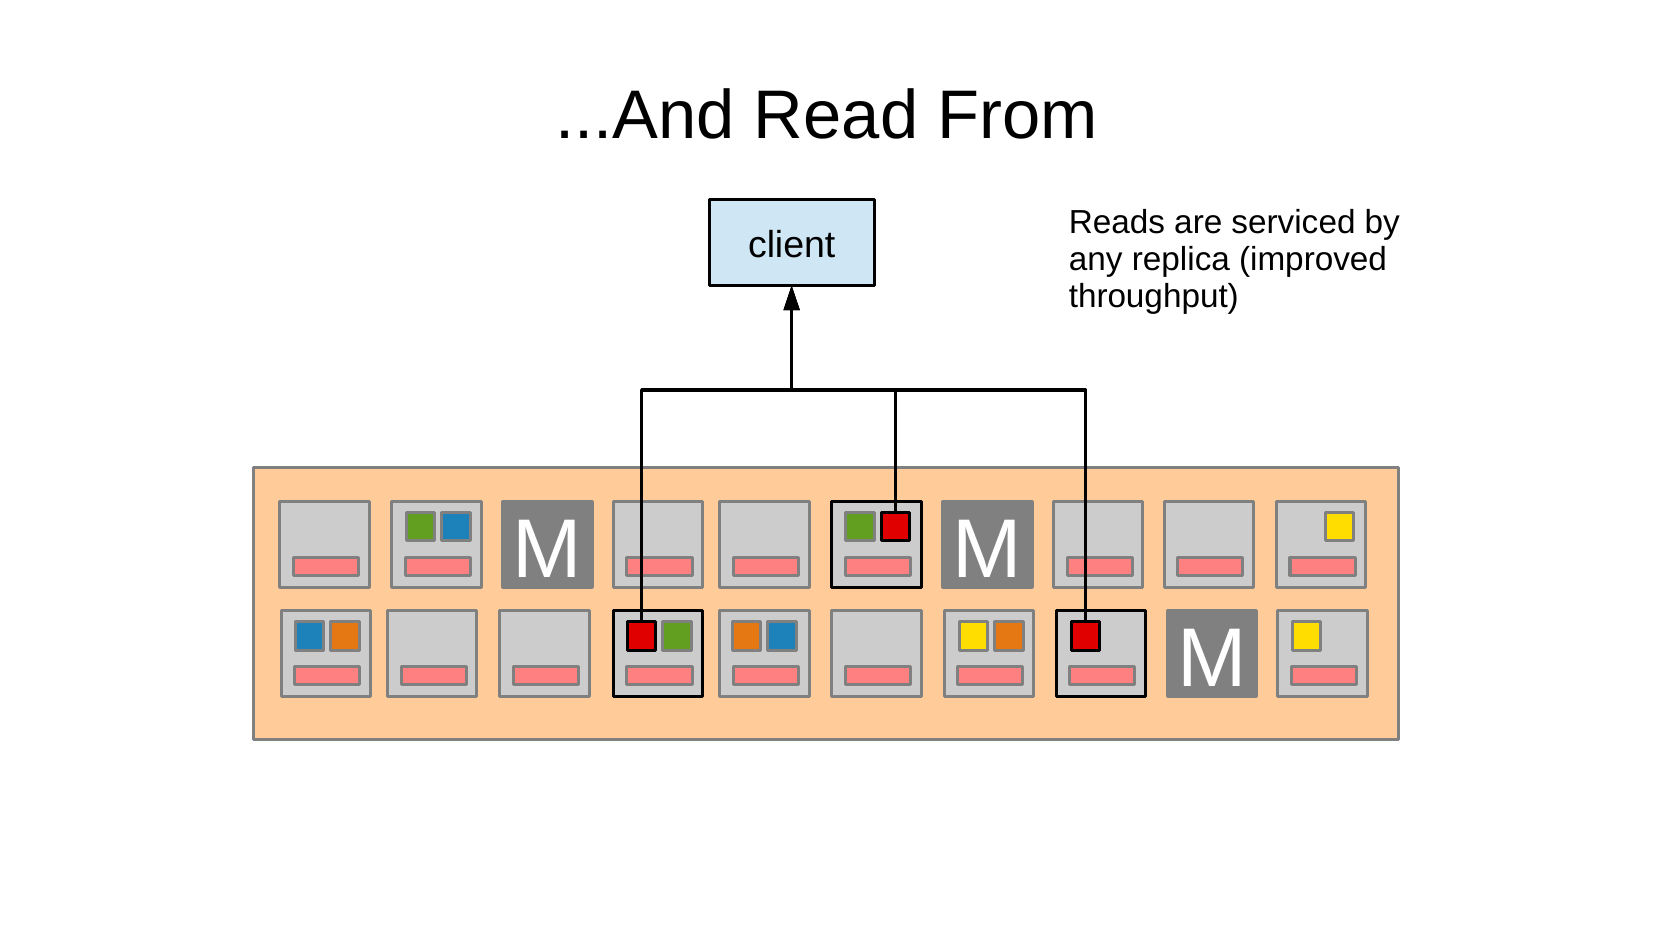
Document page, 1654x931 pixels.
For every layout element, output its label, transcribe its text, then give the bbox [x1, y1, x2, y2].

text_box M [942, 501, 1033, 588]
text_box client [709, 199, 875, 286]
text_box [253, 467, 1399, 740]
text_box M [1167, 610, 1257, 697]
text_box M [502, 501, 593, 588]
text_box Reads are serviced by any replica (improved throughput) [1054, 195, 1445, 331]
title ...And Read From [82, 37, 1571, 193]
